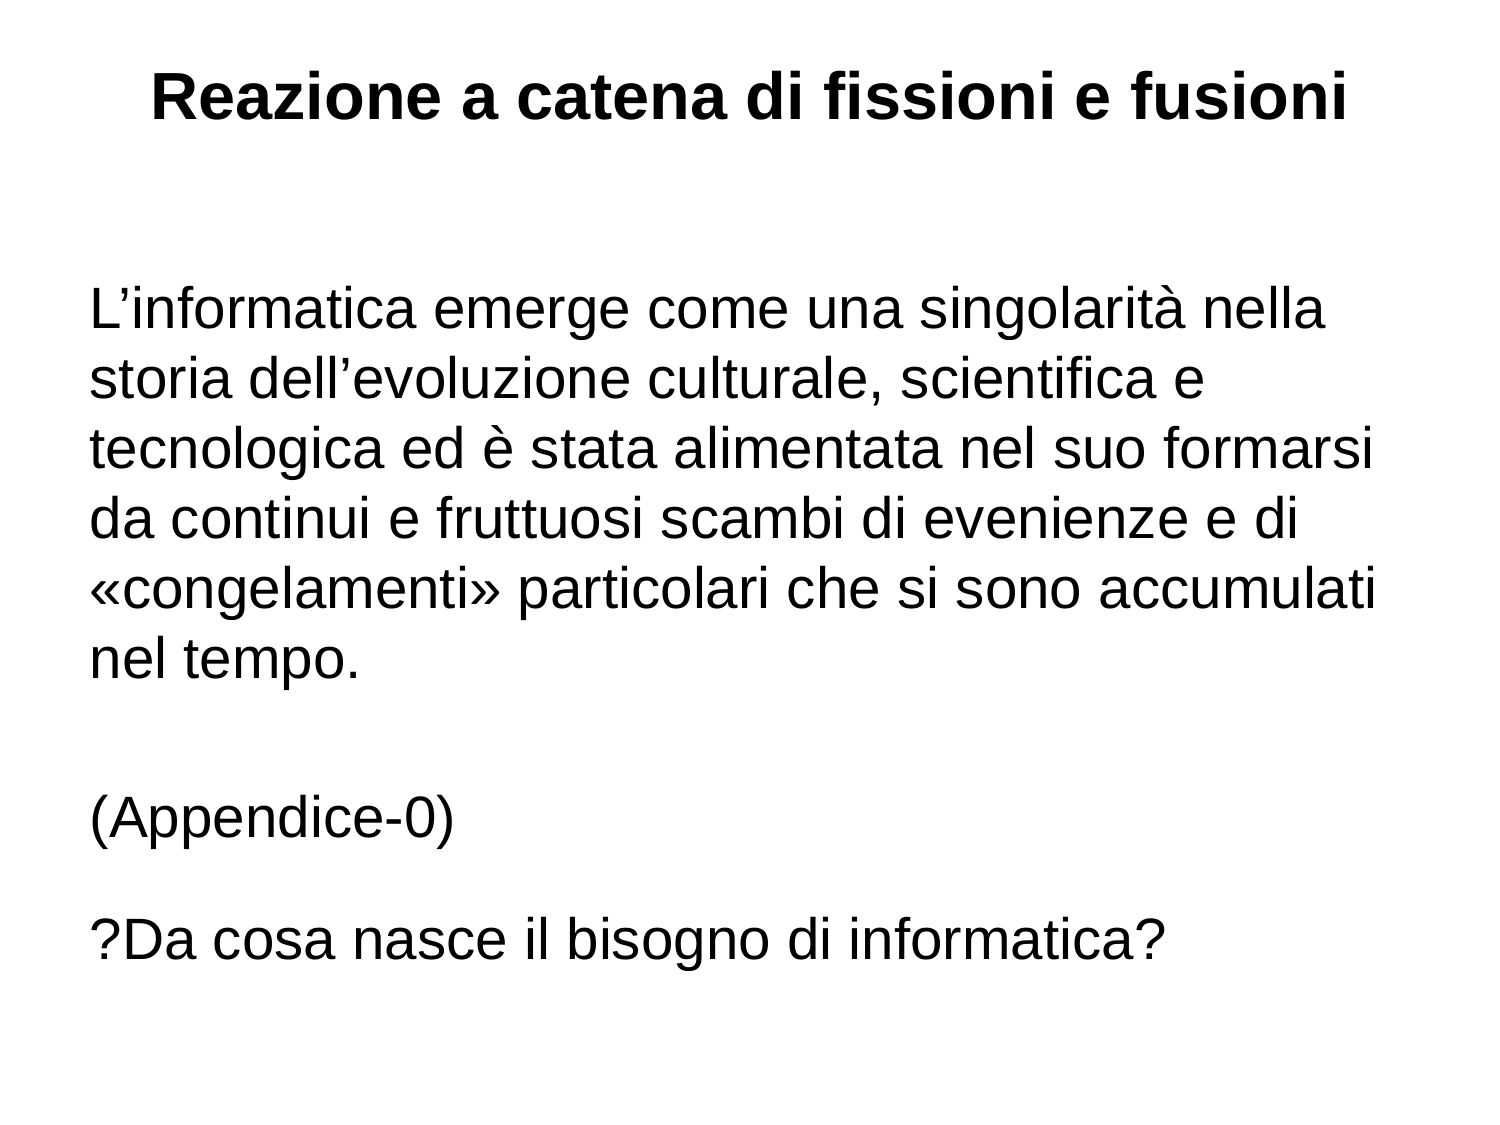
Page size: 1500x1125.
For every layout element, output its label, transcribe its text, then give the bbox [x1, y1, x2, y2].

list L’informatica emerge come una singolarità nella storia dell’evoluzione culturale, scientifica e tecnologica ed è stata alimentata nel suo formarsi da continui e fruttuosi scambi di evenienze e di «congelamenti» particolari che si sono accumulati nel tempo. (Appendice-0) ?Da cosa nasce il bisogno di informatica? [75, 262, 1425, 1094]
title Reazione a catena di fissioni e fusioni [75, 45, 1425, 233]
